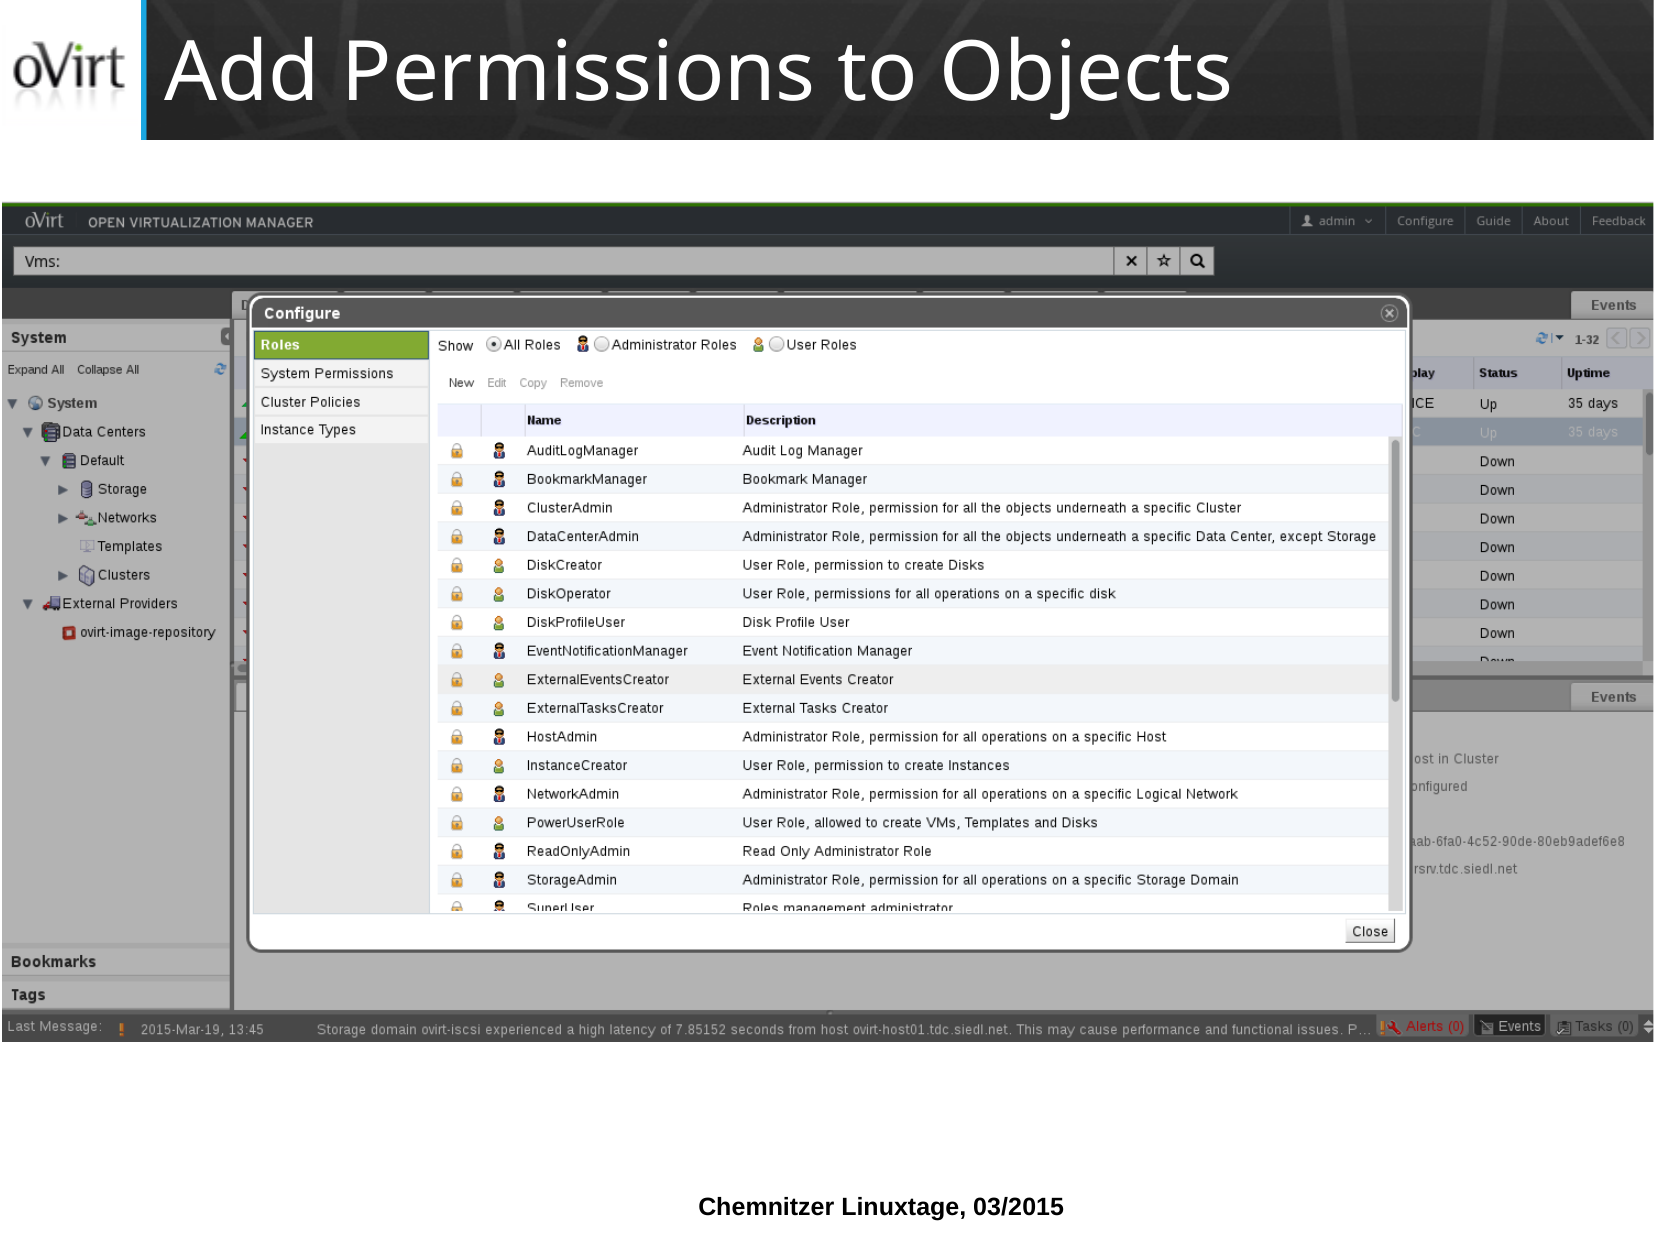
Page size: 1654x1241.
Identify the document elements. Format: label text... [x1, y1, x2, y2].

picture [0, 0, 1654, 140]
title Add Permissions to Objects [164, 18, 1653, 119]
picture [2, 201, 1654, 1042]
